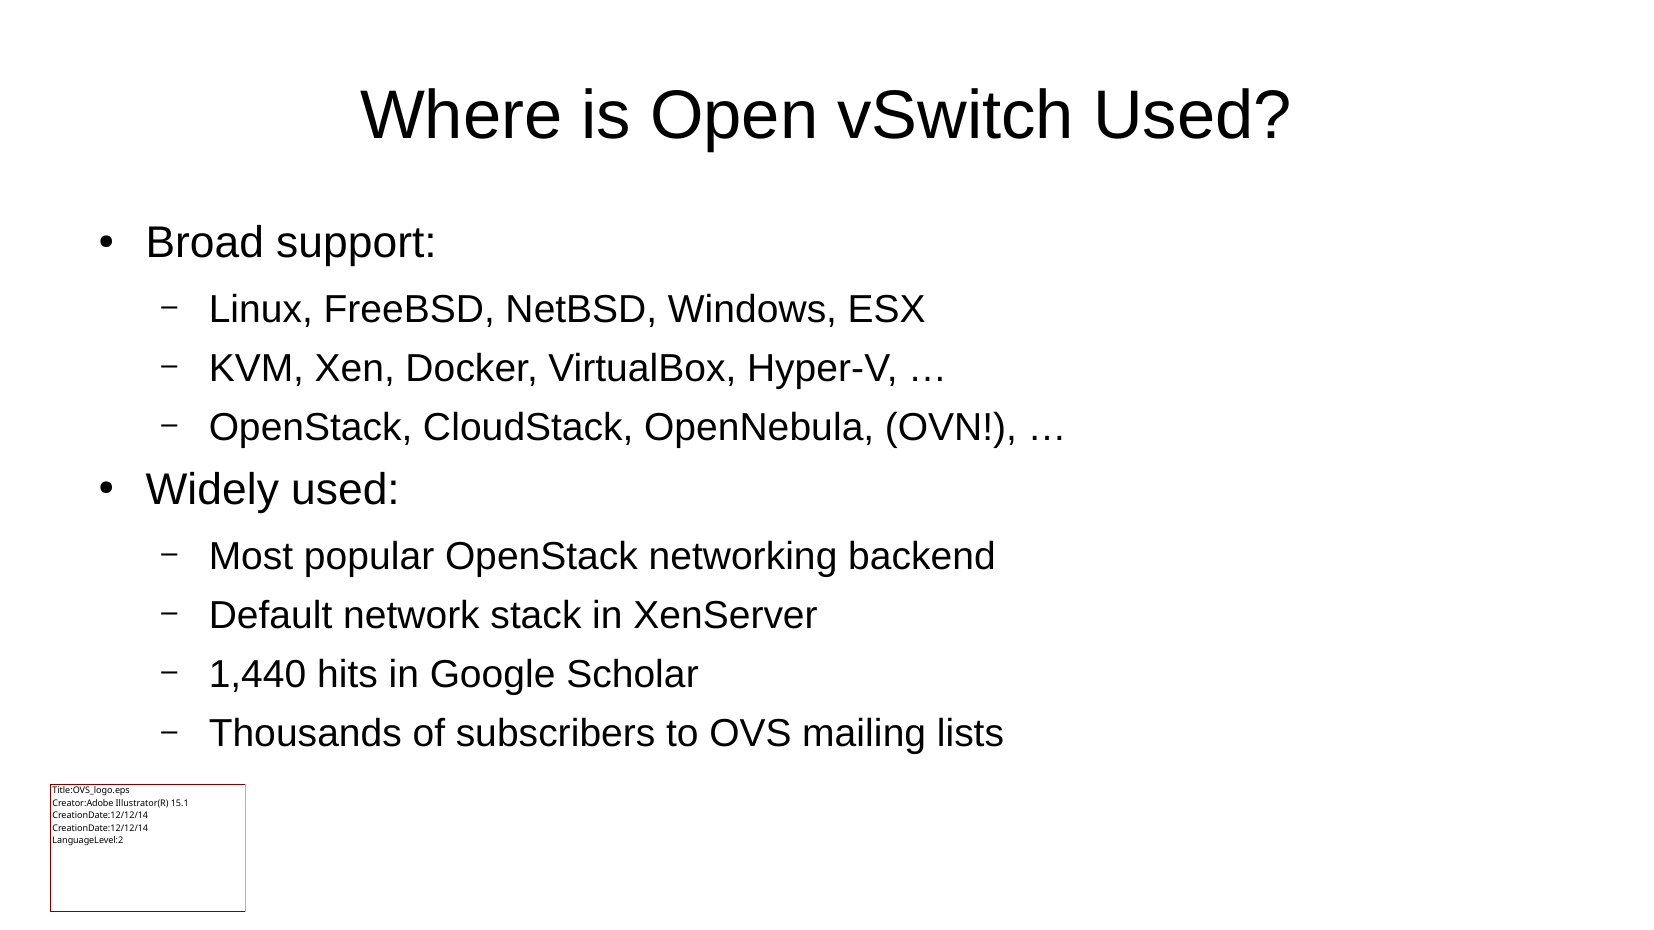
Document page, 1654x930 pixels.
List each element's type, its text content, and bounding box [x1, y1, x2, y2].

title Where is Open vSwitch Used? [82, 36, 1571, 193]
list Broad support: Linux, FreeBSD, NetBSD, Windows, ESX KVM, Xen, Docker, VirtualBox, Hyper-V, … OpenStack, CloudStack, OpenNebula, (OVN!), … Widely used: Most popular OpenStack networking backend Default network stack in XenServer 1,440 hits in Google Scholar Thousands of subscribers to OVS mailing lists [82, 217, 1571, 757]
